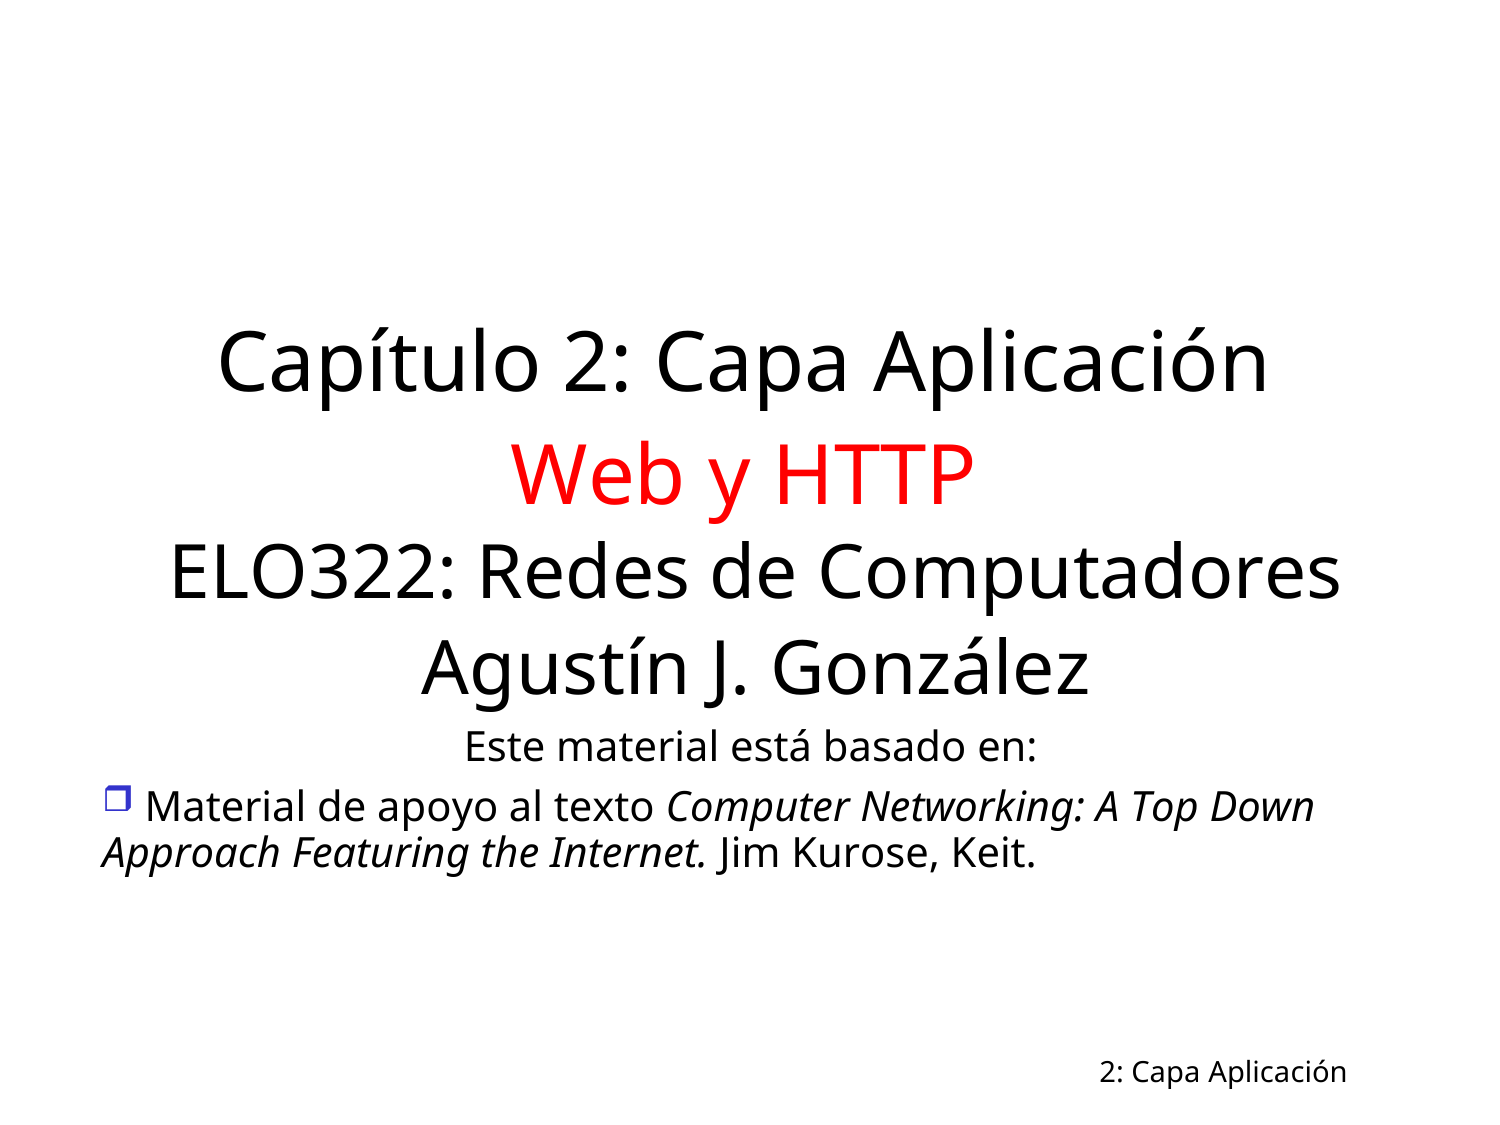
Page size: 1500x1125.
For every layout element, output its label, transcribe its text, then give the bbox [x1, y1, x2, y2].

title Capítulo 2: Capa Aplicación Web y HTTP [75, 299, 1413, 531]
subtitle ELO322: Redes de Computadores Agustín J. González Este material está basado en: Material de apoyo al texto Computer Networking: A Top Down Approach Featuring the Internet. Jim Kurose, Keit. [87, 525, 1426, 1040]
